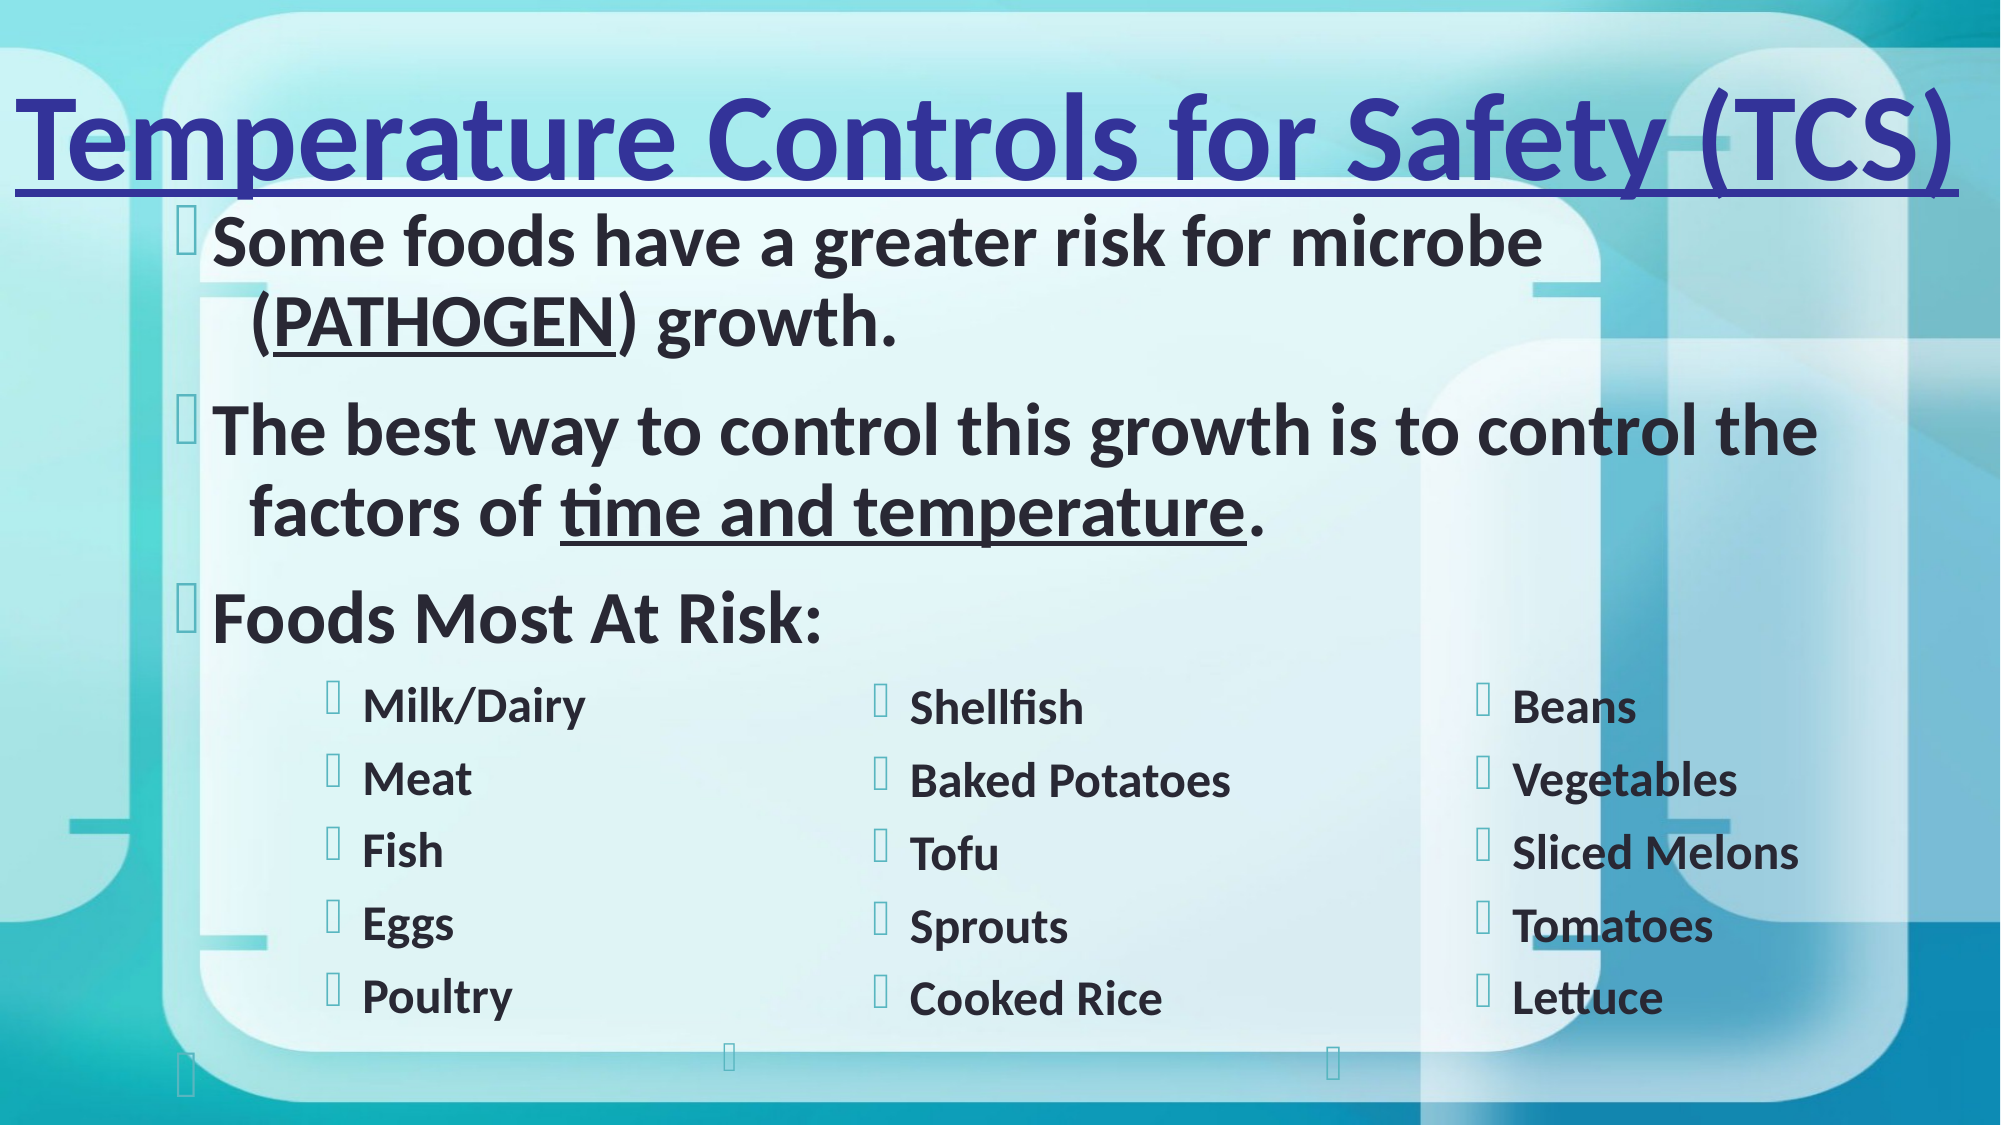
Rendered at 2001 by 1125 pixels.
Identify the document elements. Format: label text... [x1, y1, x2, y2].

text_box Beans Vegetables Sliced Melons Tomatoes Lettuce [1309, 673, 1956, 1038]
title Temperature Controls for Safety (TCS) [0, 0, 2000, 214]
text_box Shellfish Baked Potatoes Tofu Sprouts Cooked Rice [707, 674, 1354, 1056]
list Some foods have a greater risk for microbe (PATHOGEN) growth. The best way to control this growth is to control the factors of time and temperature. Foods Most At Risk: Milk/Dairy Meat Fish Eggs Poultry [159, 214, 1944, 1109]
